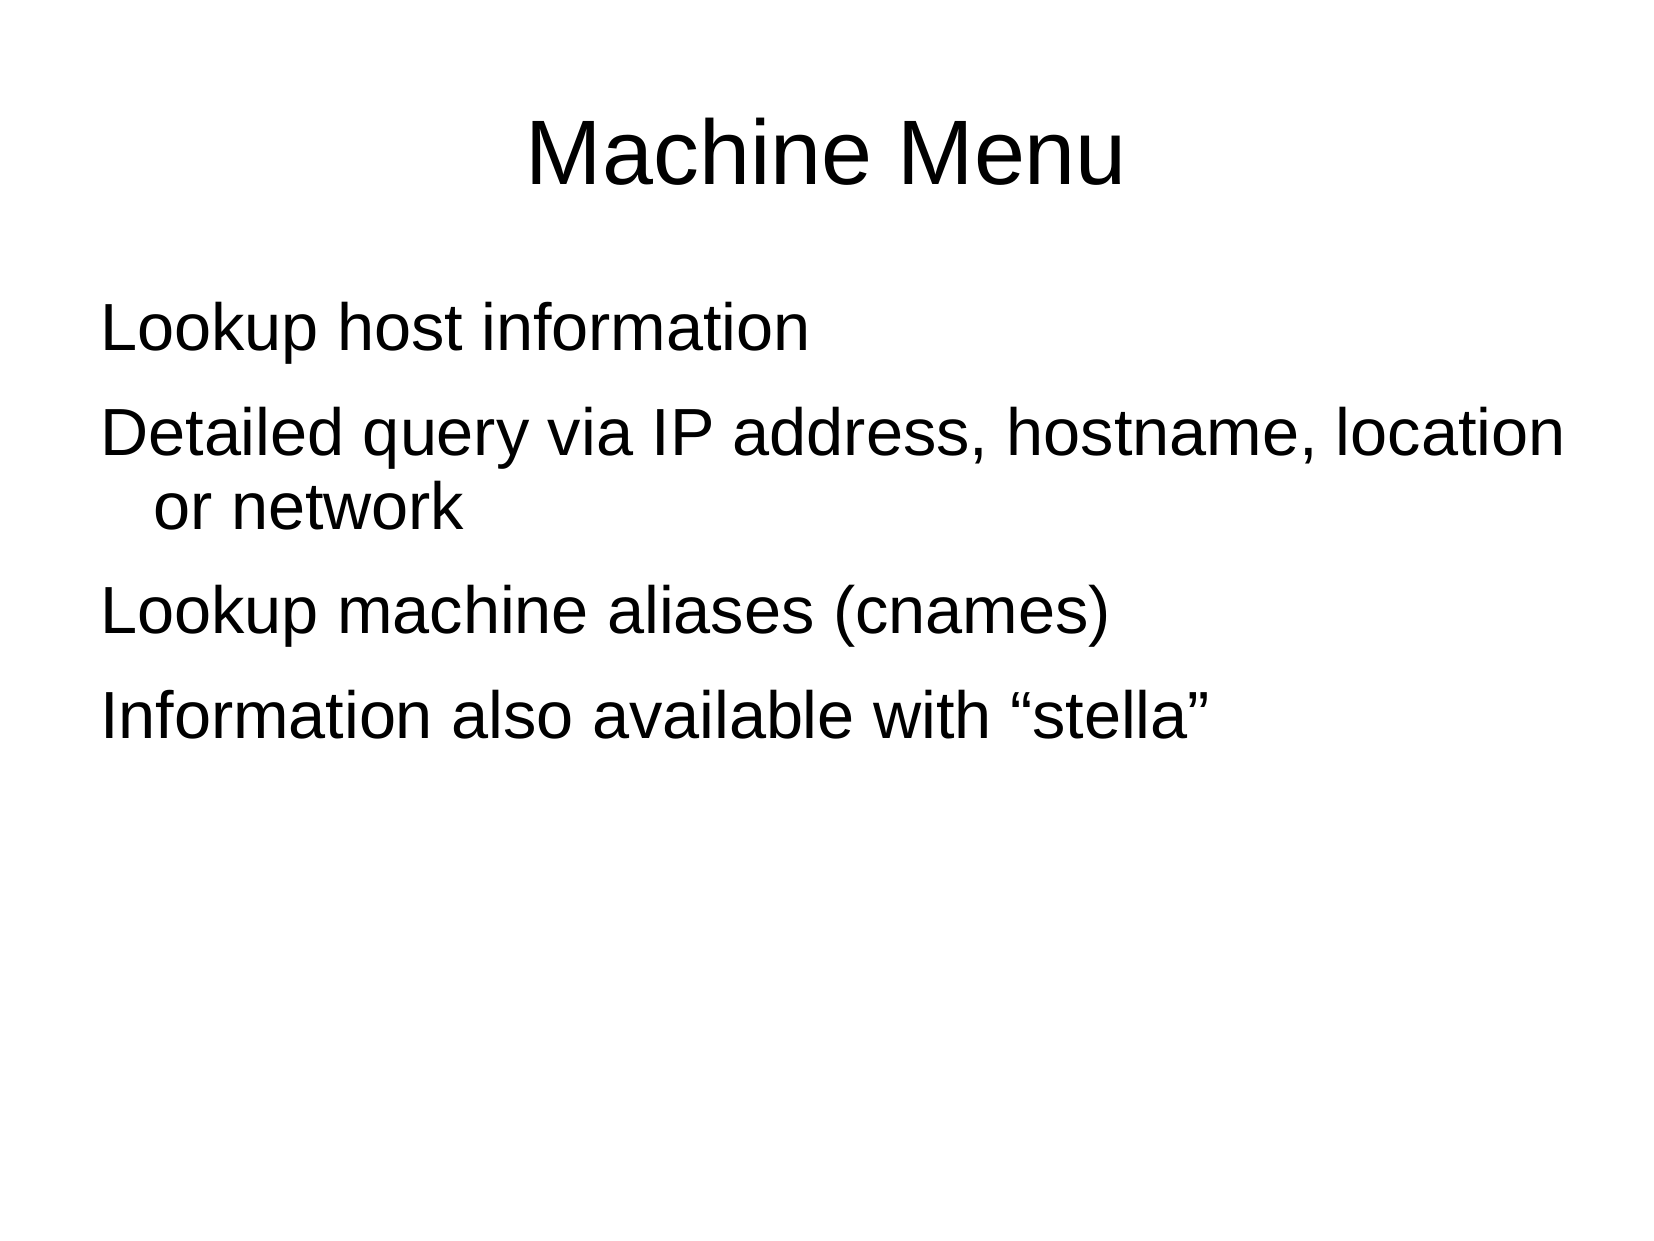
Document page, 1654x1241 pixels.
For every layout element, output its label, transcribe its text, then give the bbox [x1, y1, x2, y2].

title Machine Menu [82, 49, 1571, 257]
list Lookup host information Detailed query via IP address, hostname, location or network Lookup machine aliases (cnames) Information also available with “stella” [82, 290, 1571, 1109]
